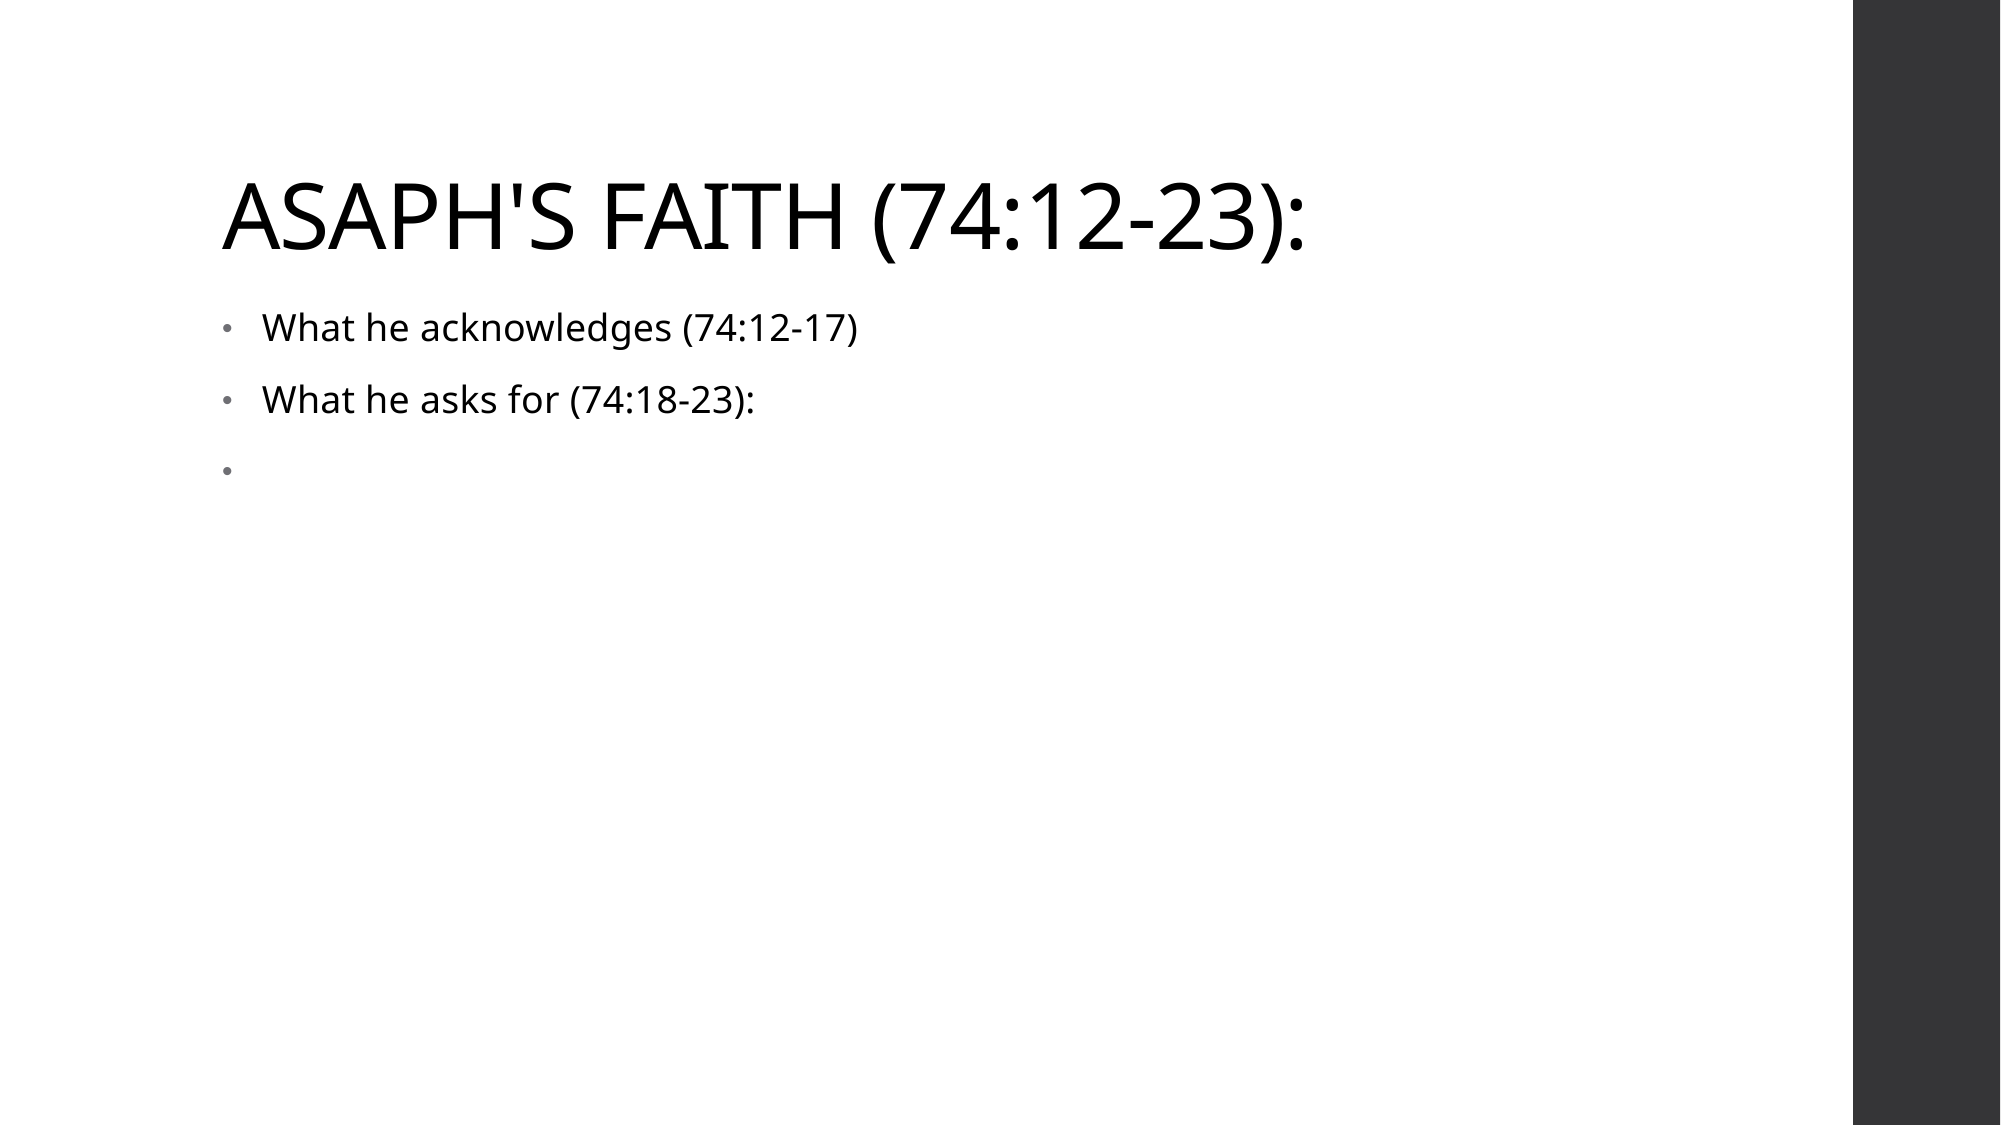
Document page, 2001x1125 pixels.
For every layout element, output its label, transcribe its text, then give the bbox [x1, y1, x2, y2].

list What he acknowledges (74:12-17) What he asks for (74:18-23): [206, 299, 1617, 1014]
title ASAPH'S FAITH (74:12-23): [206, 60, 1797, 278]
